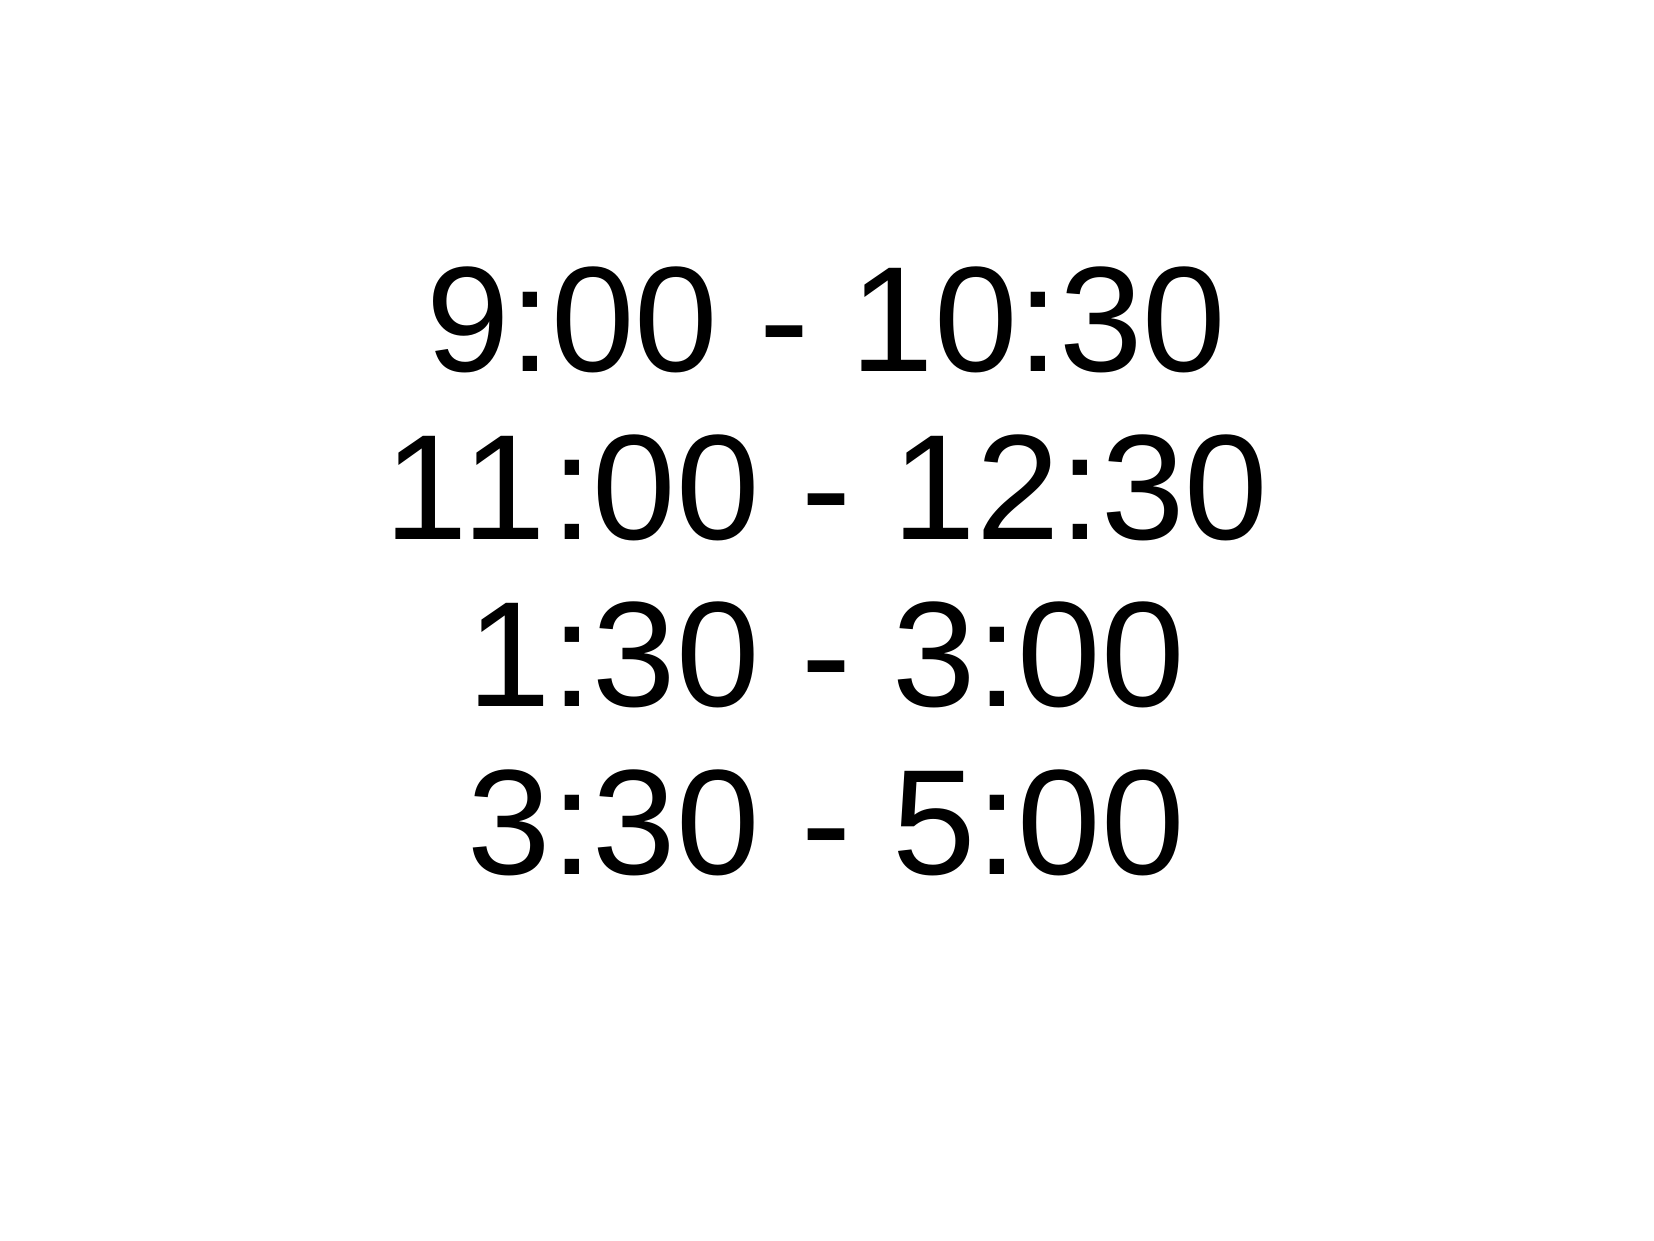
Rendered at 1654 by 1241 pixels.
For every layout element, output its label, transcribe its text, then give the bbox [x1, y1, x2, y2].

title 9:00 - 10:30 11:00 - 12:30 1:30 - 3:00 3:30 - 5:00 [82, 49, 1571, 1093]
